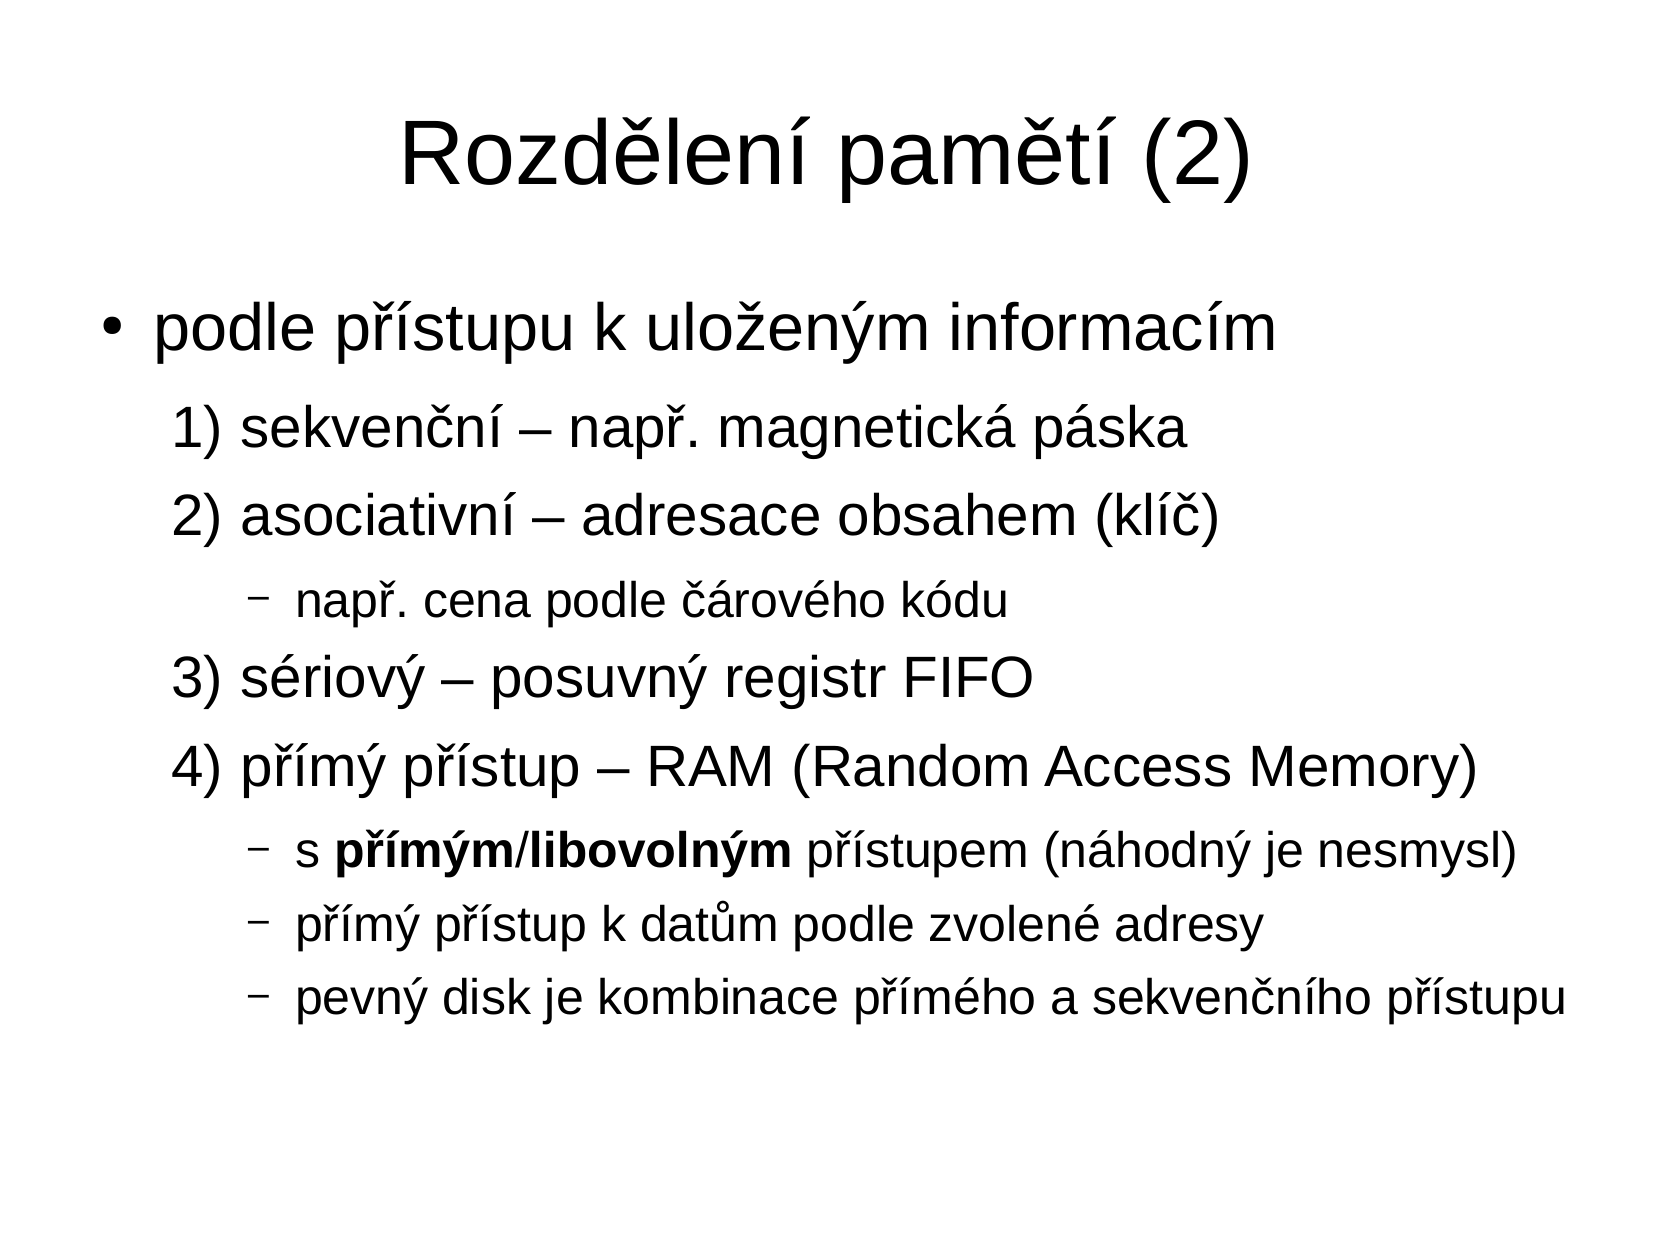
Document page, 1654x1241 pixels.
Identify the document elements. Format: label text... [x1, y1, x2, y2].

list podle přístupu k uloženým informacím sekvenční – např. magnetická páska asociativní – adresace obsahem (klíč) např. cena podle čárového kódu sériový – posuvný registr FIFO přímý přístup – RAM (Random Access Memory) s přímým/libovolným přístupem (náhodný je nesmysl) přímý přístup k datům podle zvolené adresy pevný disk je kombinace přímého a sekvenčního přístupu [82, 290, 1571, 1094]
title Rozdělení pamětí (2) [82, 56, 1571, 250]
